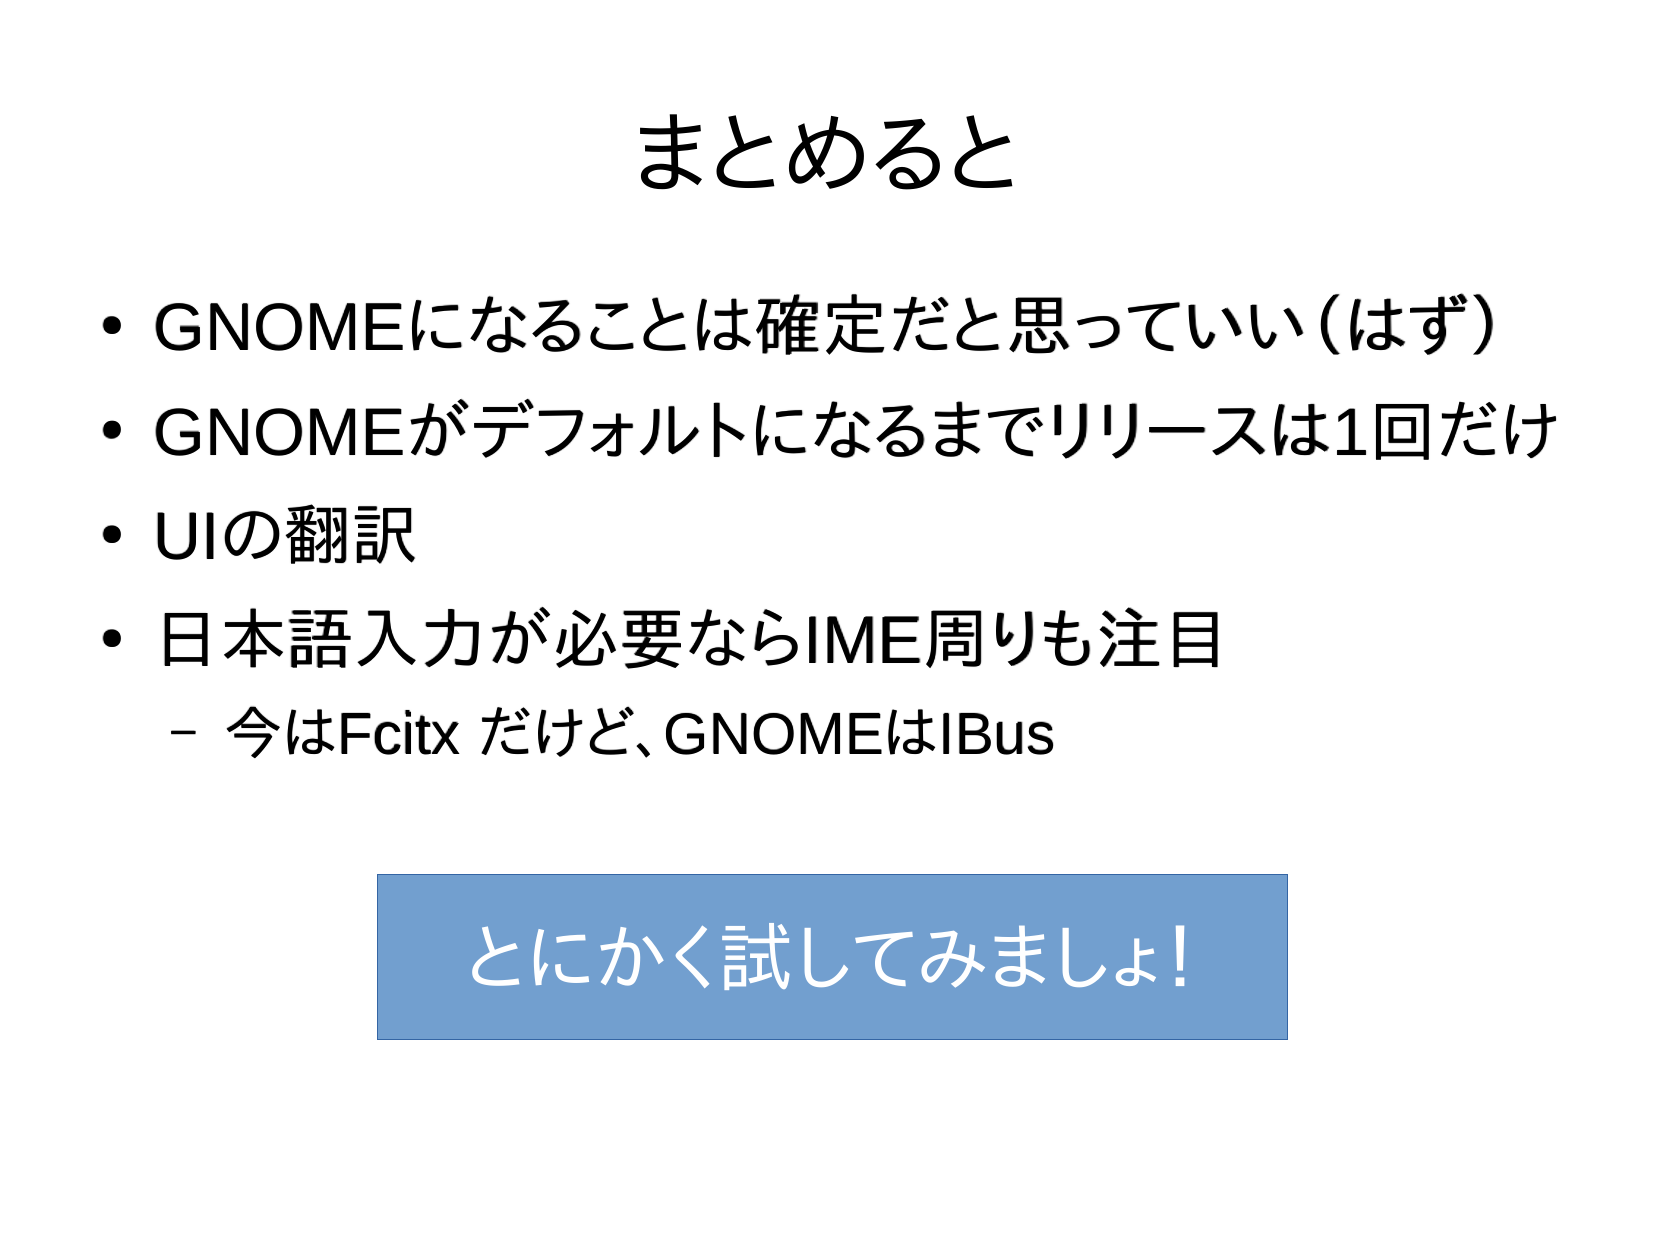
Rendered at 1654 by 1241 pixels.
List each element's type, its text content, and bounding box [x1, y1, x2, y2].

title まとめると [82, 49, 1571, 257]
text_box とにかく試してみましょ！ [377, 874, 1288, 1040]
list GNOMEになることは確定だと思っていい（はず） GNOMEがデフォルトになるまでリリースは1回だけ UIの翻訳 日本語入力が必要ならIME周りも注目 今はFcitx だけど、GNOMEはIBus [82, 290, 1571, 1010]
